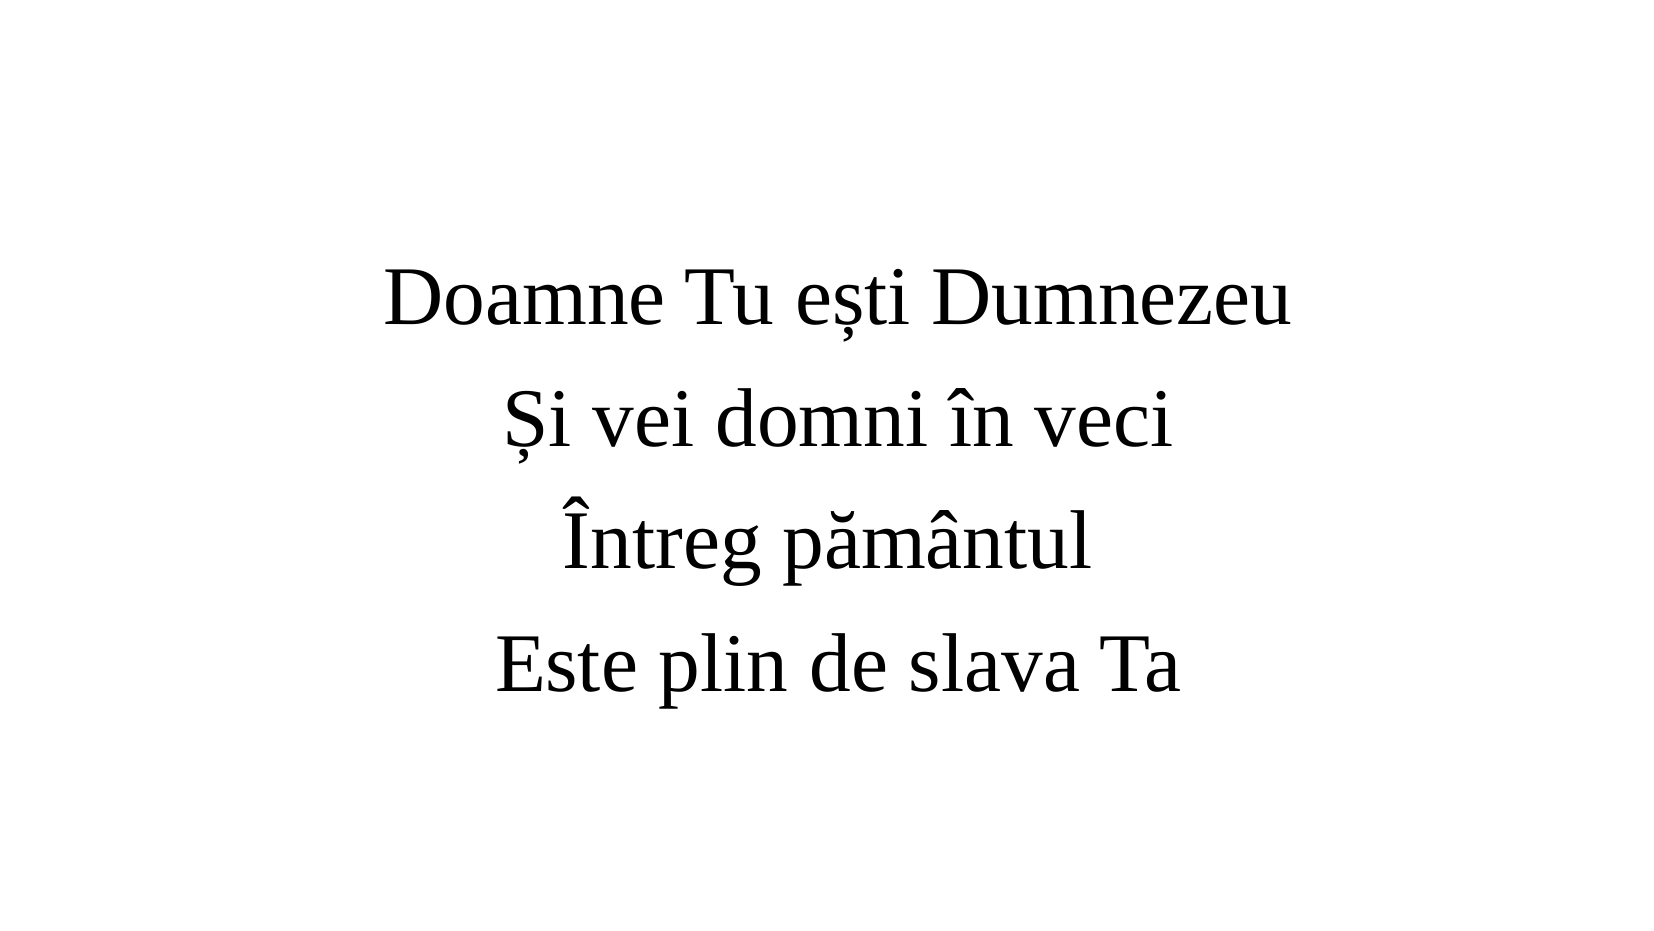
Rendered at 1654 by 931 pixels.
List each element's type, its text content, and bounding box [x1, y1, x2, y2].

subtitle Doamne Tu ești Dumnezeu Și vei domni în veci Întreg pământul Este plin de slava Ta [177, 237, 1501, 712]
